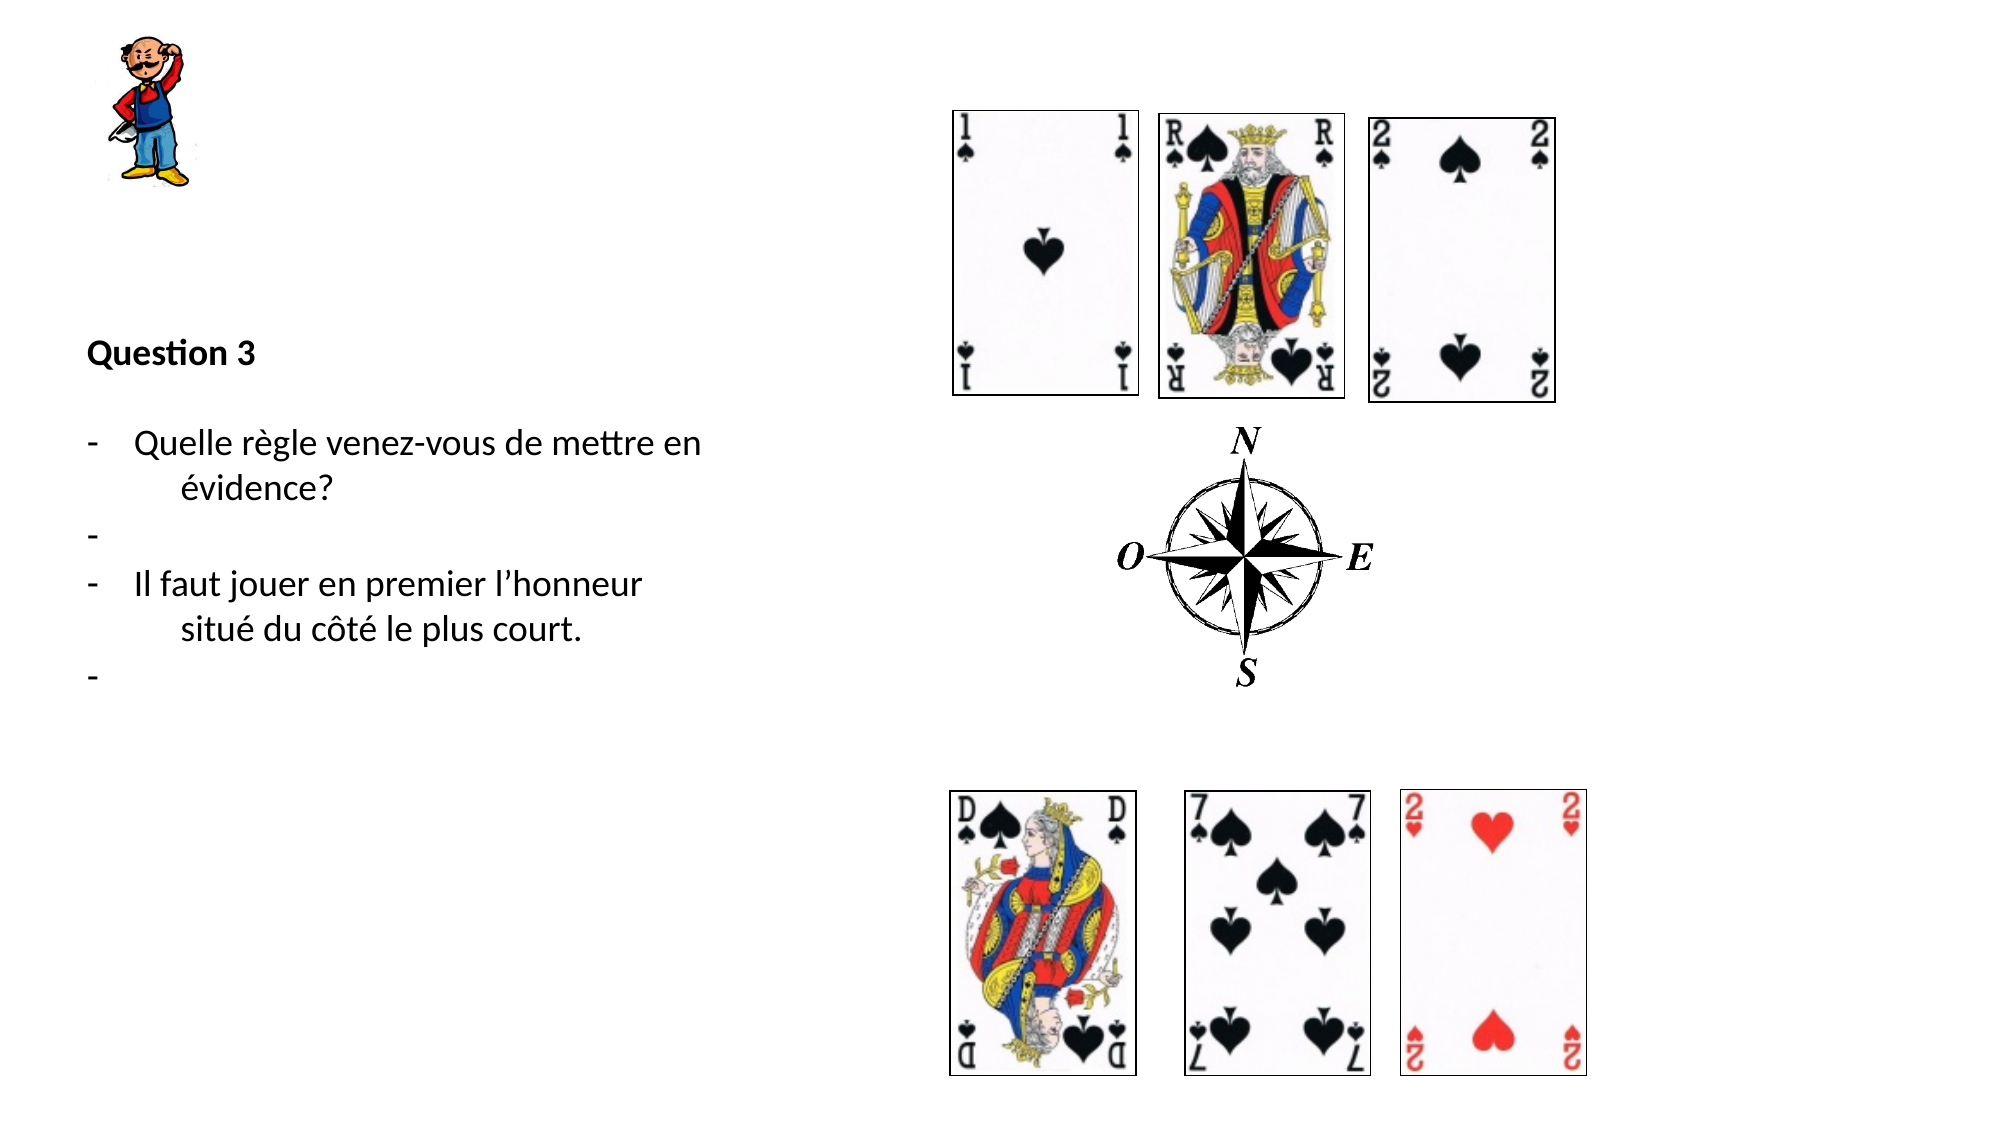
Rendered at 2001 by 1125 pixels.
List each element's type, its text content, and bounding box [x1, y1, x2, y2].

text_box Question 3 Quelle règle venez-vous de mettre en évidence? Il faut jouer en premier l’honneur situé du côté le plus court. [71, 320, 727, 699]
picture [953, 111, 1138, 395]
picture [1159, 114, 1344, 398]
picture [95, 36, 202, 187]
picture [950, 791, 1135, 1075]
picture [1401, 790, 1586, 1075]
picture [1116, 416, 1374, 695]
picture [1369, 118, 1555, 402]
picture [1185, 791, 1370, 1075]
